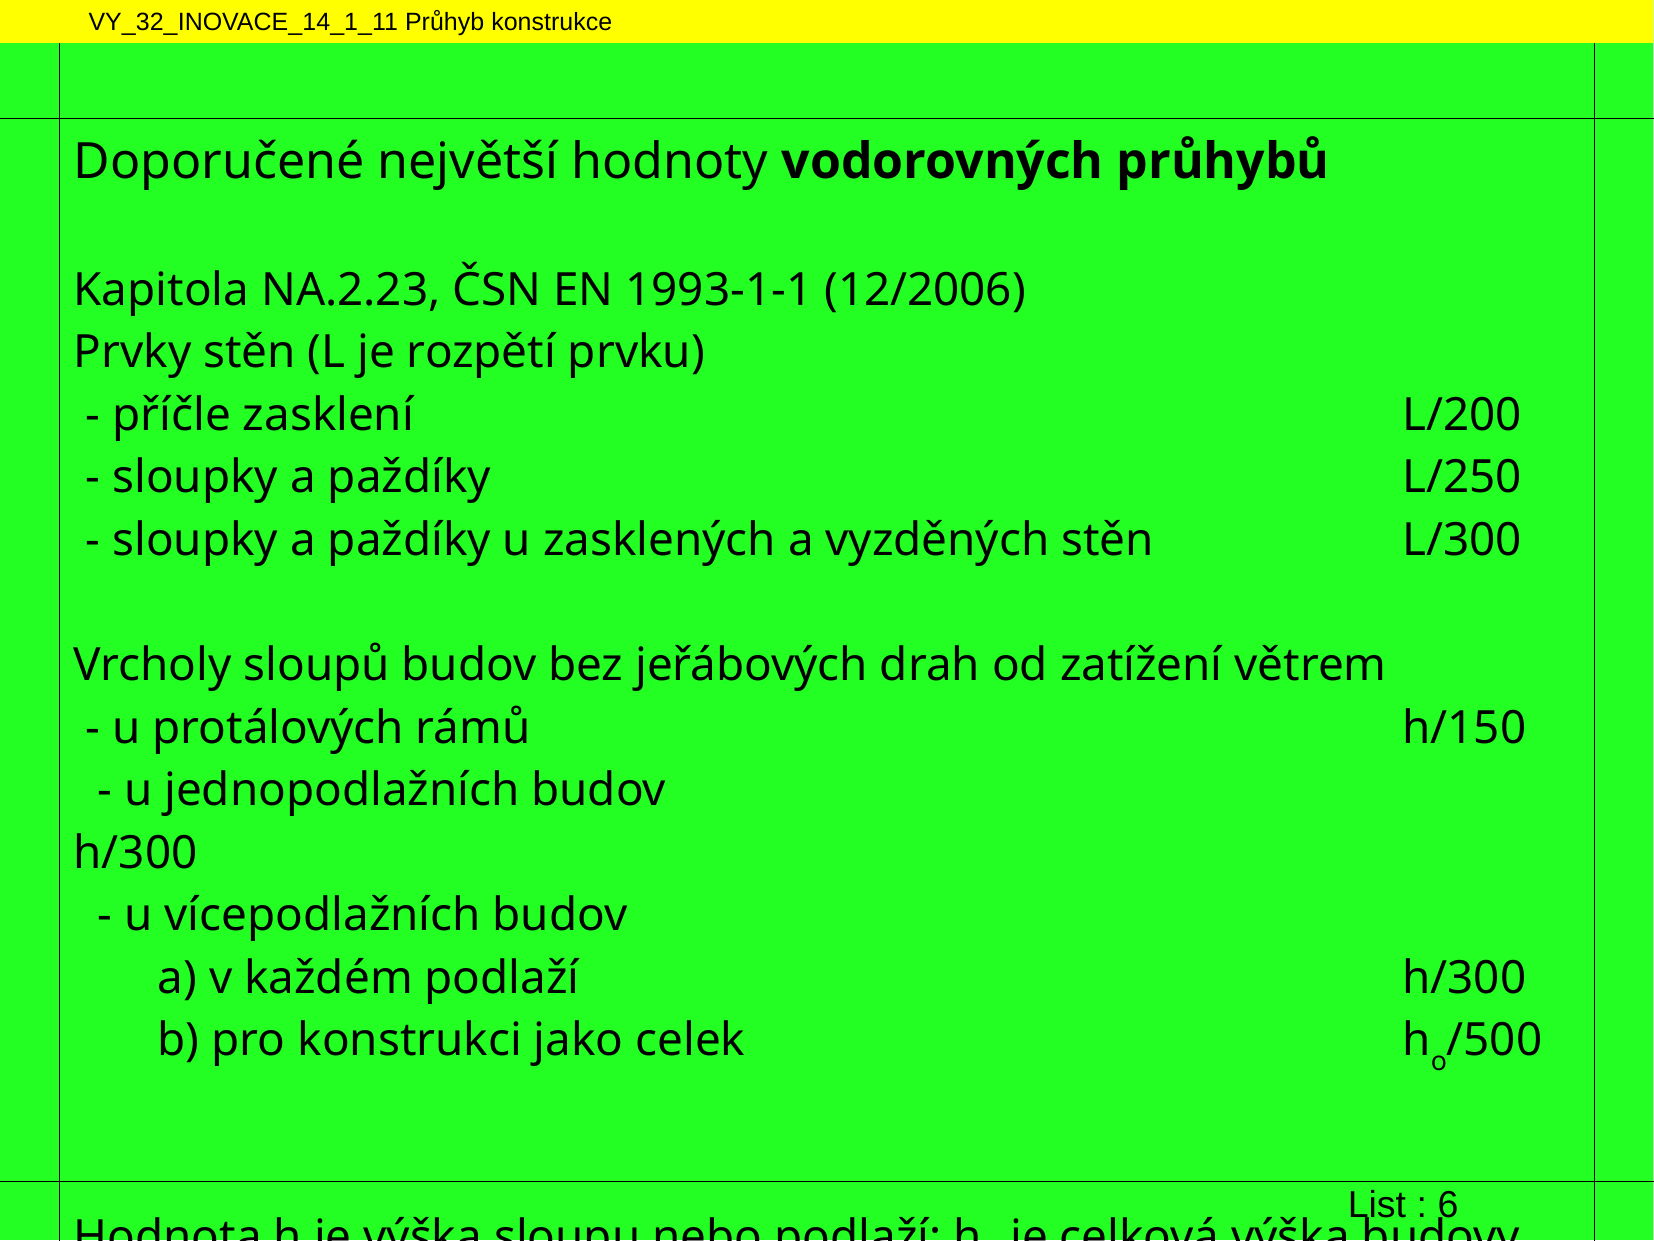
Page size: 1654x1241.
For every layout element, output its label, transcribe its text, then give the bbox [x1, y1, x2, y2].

text_box List : <číslo> [1357, 1176, 1599, 1241]
text_box Doporučené největší hodnoty vodorovných průhybů Kapitola NA.2.23, ČSN EN 1993-1-1 (12/2006) Prvky stěn (L je rozpětí prvku) - příčle zasklení L/200 - sloupky a paždíky L/250 - sloupky a paždíky u zasklených a vyzděných stěn L/300 Vrcholy sloupů budov bez jeřábových drah od zatížení větrem - u protálových rámů h/150 - u jednopodlažních budov h/300 - u vícepodlažních budov a) v každém podlaží h/300 b) pro konstrukci jako celek ho/500 Hodnota h je výška sloupu nebo podlaží; ho je celková výška budovy. [59, 118, 1595, 1185]
text_box VY_32_INOVACE_14_1_11 Průhyb konstrukce [0, 0, 1654, 43]
